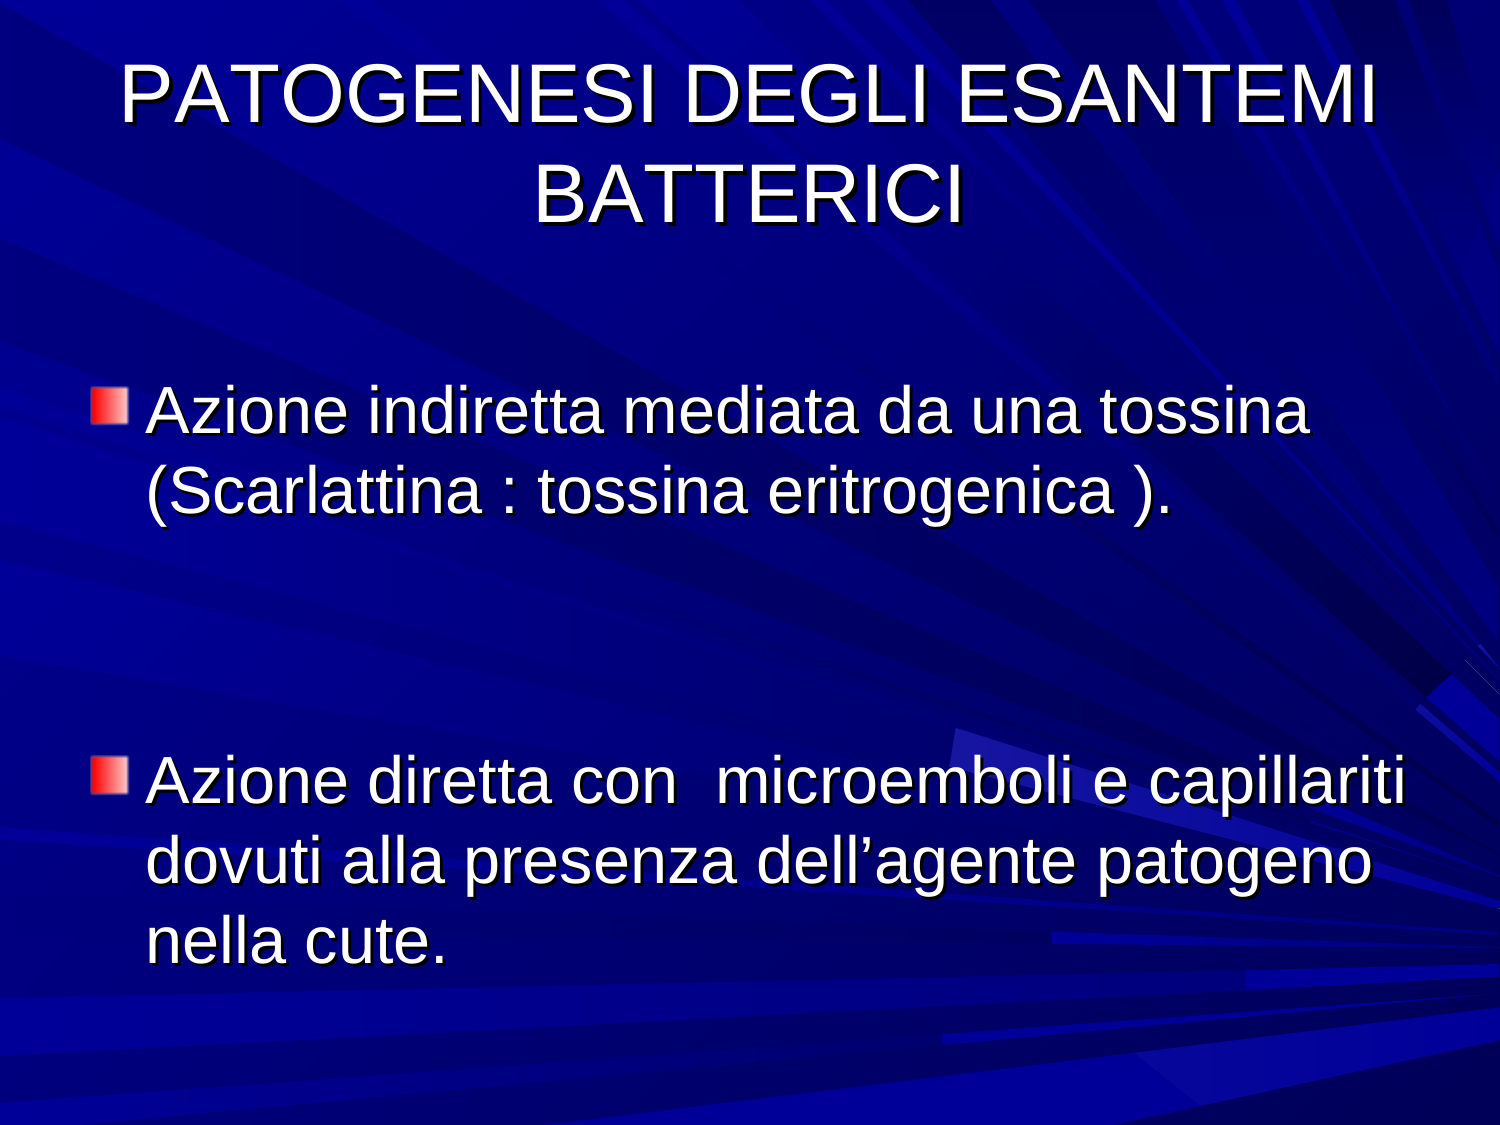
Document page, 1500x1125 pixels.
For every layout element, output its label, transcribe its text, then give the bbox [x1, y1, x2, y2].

list Azione indiretta mediata da una tossina (Scarlattina : tossina eritrogenica ). Azione diretta con microemboli e capillariti dovuti alla presenza dell’agente patogeno nella cute. [75, 262, 1426, 1006]
title PATOGENESI DEGLI ESANTEMI BATTERICI [75, 31, 1426, 248]
